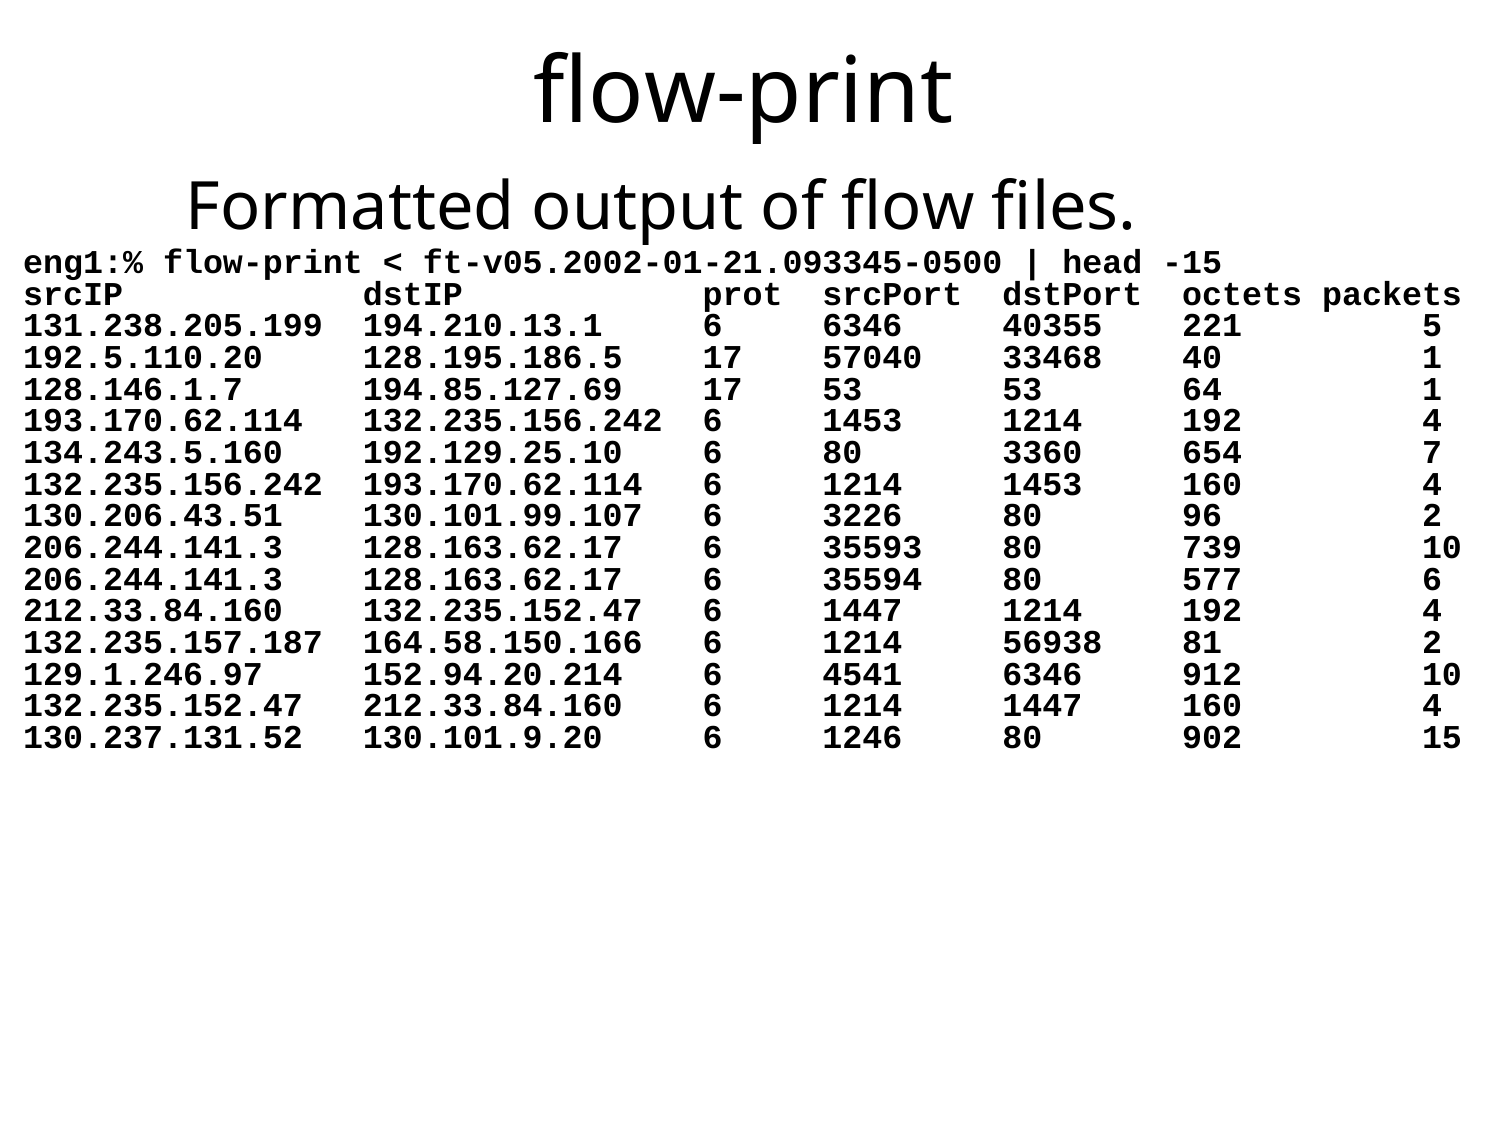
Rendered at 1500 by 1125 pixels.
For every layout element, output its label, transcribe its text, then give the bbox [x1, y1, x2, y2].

list Formatted output of flow files. [171, 153, 1372, 248]
text_box eng1:% flow-print < ft-v05.2002-01-21.093345-0500 | head -15 srcIP dstIP prot srcPort dstPort octets packets 131.238.205.199 194.210.13.1 6 6346 40355 221 5 192.5.110.20 128.195.186.5 17 57040 33468 40 1 128.146.1.7 194.85.127.69 17 53 53 64 1 193.170.62.114 132.235.156.242 6 1453 1214 192 4 134.243.5.160 192.129.25.10 6 80 3360 654 7 132.235.156.242 193.170.62.114 6 1214 1453 160 4 130.206.43.51 130.101.99.107 6 3226 80 96 2 206.244.141.3 128.163.62.17 6 35593 80 739 10 206.244.141.3 128.163.62.17 6 35594 80 577 6 212.33.84.160 132.235.152.47 6 1447 1214 192 4 132.235.157.187 164.58.150.166 6 1214 56938 81 2 129.1.246.97 152.94.20.214 6 4541 6346 912 10 132.235.152.47 212.33.84.160 6 1214 1447 160 4 130.237.131.52 130.101.9.20 6 1246 80 902 15 [17, 248, 1500, 828]
title flow-print [112, 0, 1388, 219]
